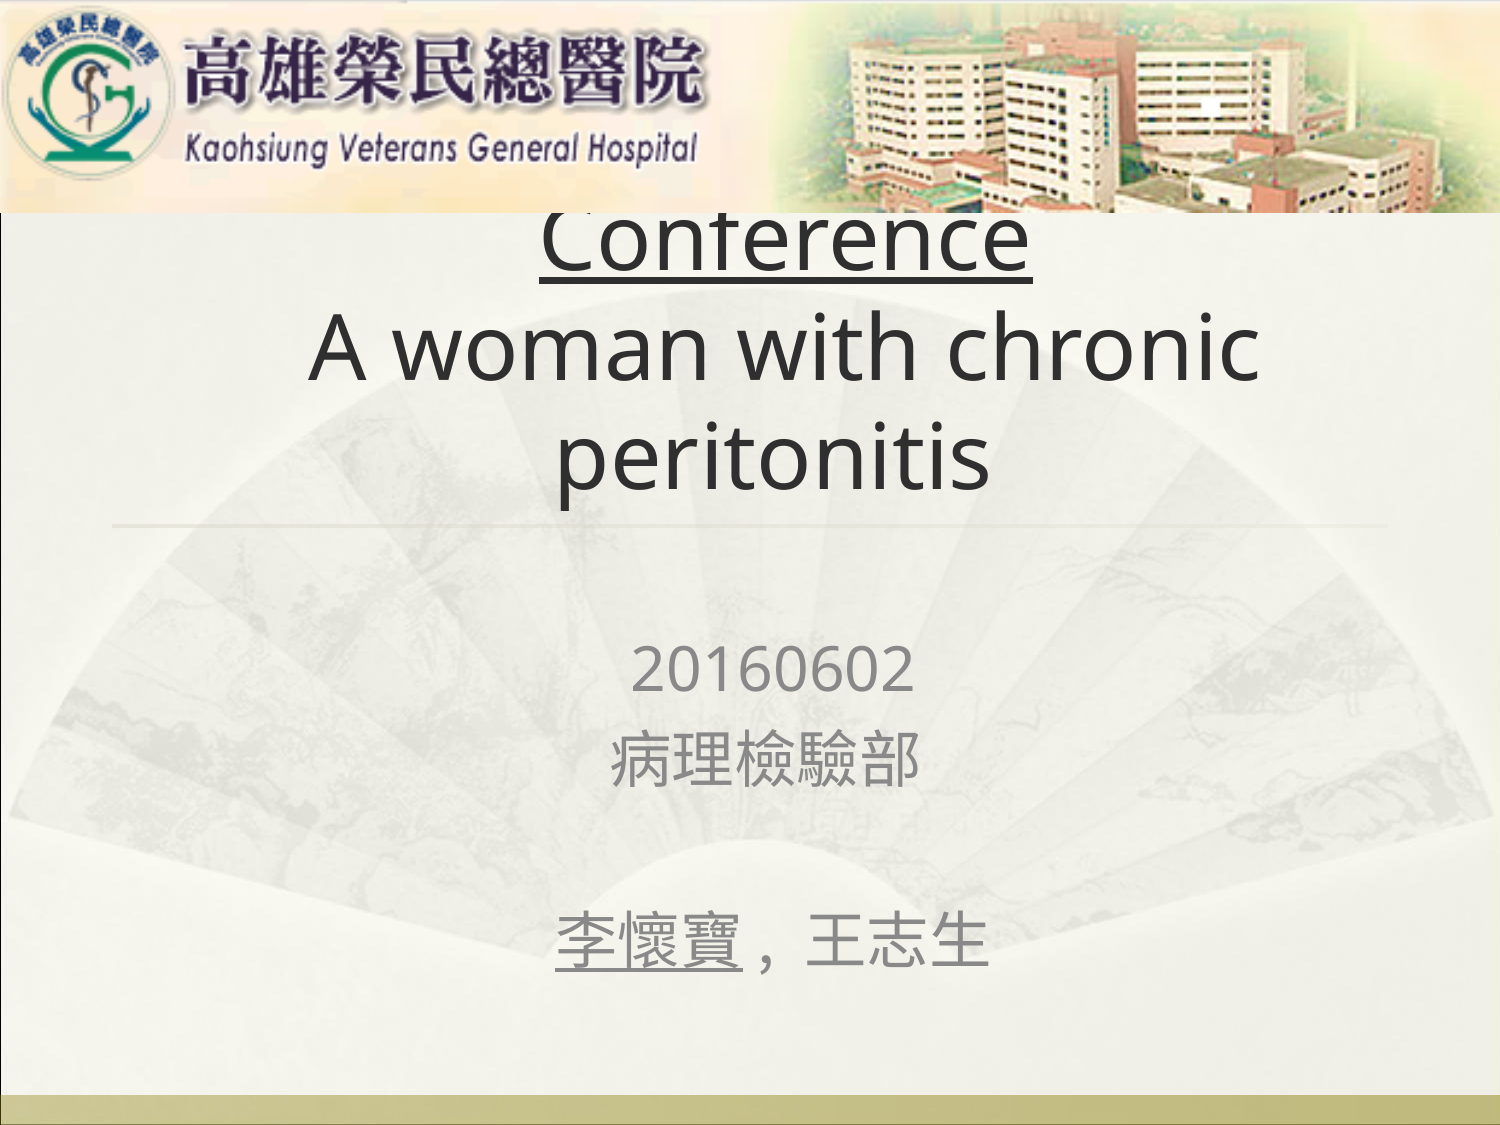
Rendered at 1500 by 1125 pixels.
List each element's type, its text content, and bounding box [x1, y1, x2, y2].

title Clinicopathological Conference A woman with chronic peritonitis [112, 213, 1459, 626]
subtitle 20160602 病理檢驗部 李懷寶, 王志生 [123, 621, 1424, 945]
picture [0, 0, 1500, 1095]
